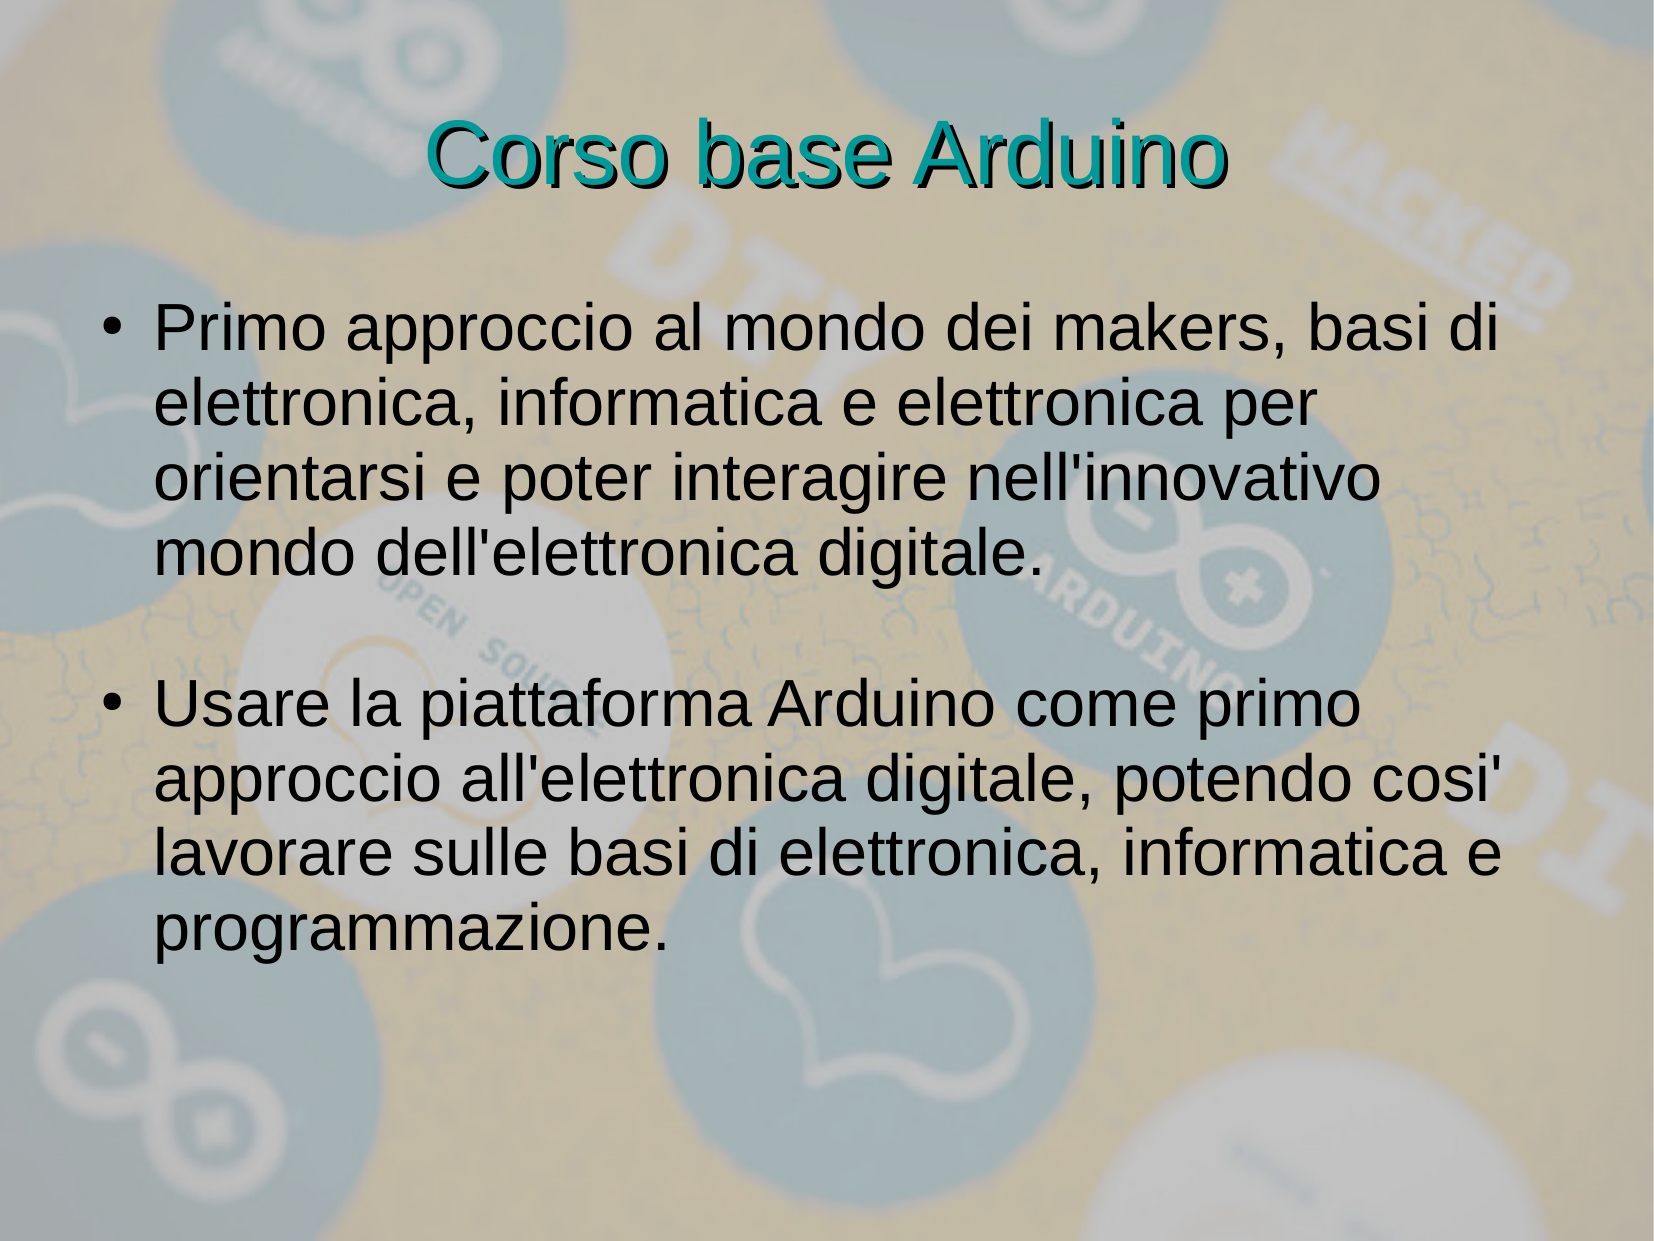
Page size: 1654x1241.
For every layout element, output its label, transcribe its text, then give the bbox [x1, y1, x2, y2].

title Corso base Arduino [82, 49, 1571, 257]
list Usare la piattaforma Arduino come primo approccio all'elettronica digitale, potendo cosi' lavorare sulle basi di elettronica, informatica e programmazione. [82, 665, 1571, 1009]
text_box [82, 290, 1571, 634]
picture [0, 0, 1654, 1241]
